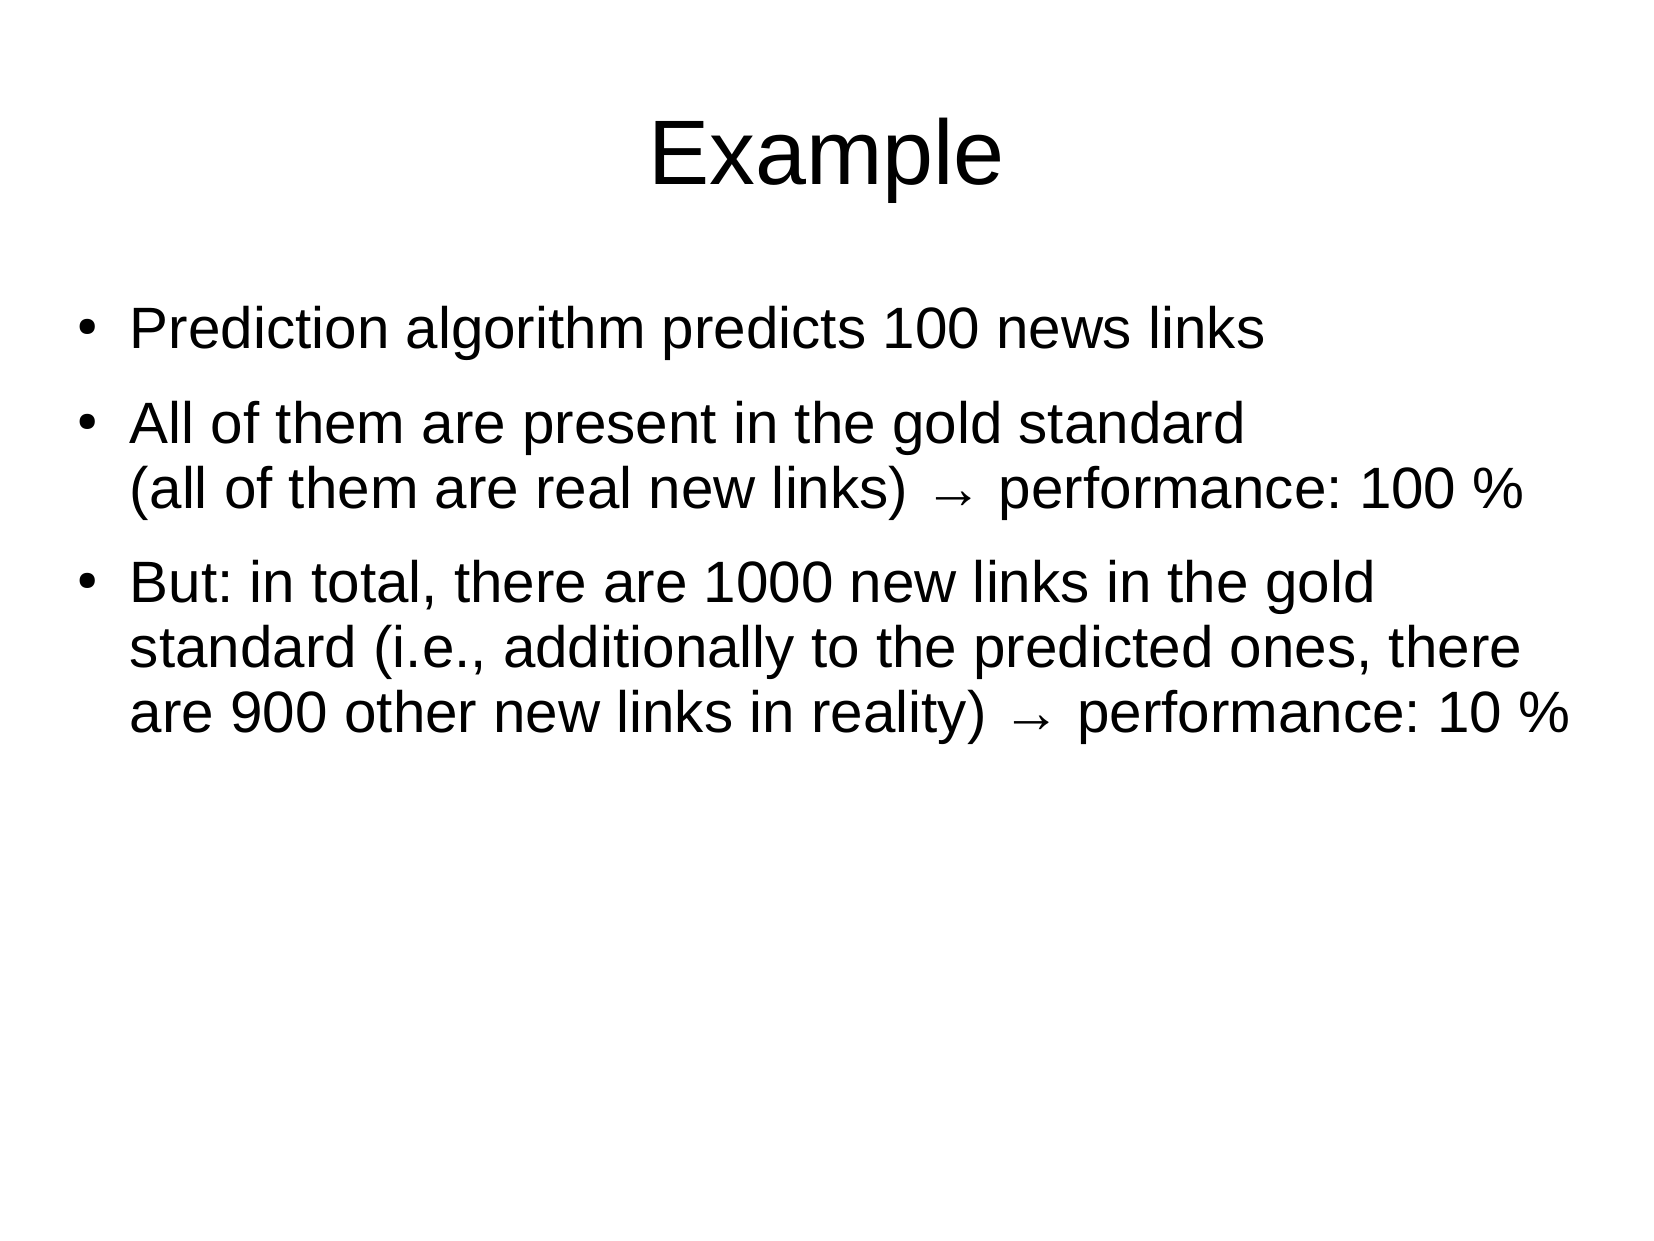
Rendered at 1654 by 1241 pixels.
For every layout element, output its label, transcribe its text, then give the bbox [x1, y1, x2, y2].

list Prediction algorithm predicts 100 news links All of them are present in the gold standard (all of them are real new links) → performance: 100 % But: in total, there are 1000 new links in the gold standard (i.e., additionally to the predicted ones, there are 900 other new links in reality) → performance: 10 % [59, 296, 1601, 1115]
title Example [82, 49, 1571, 257]
